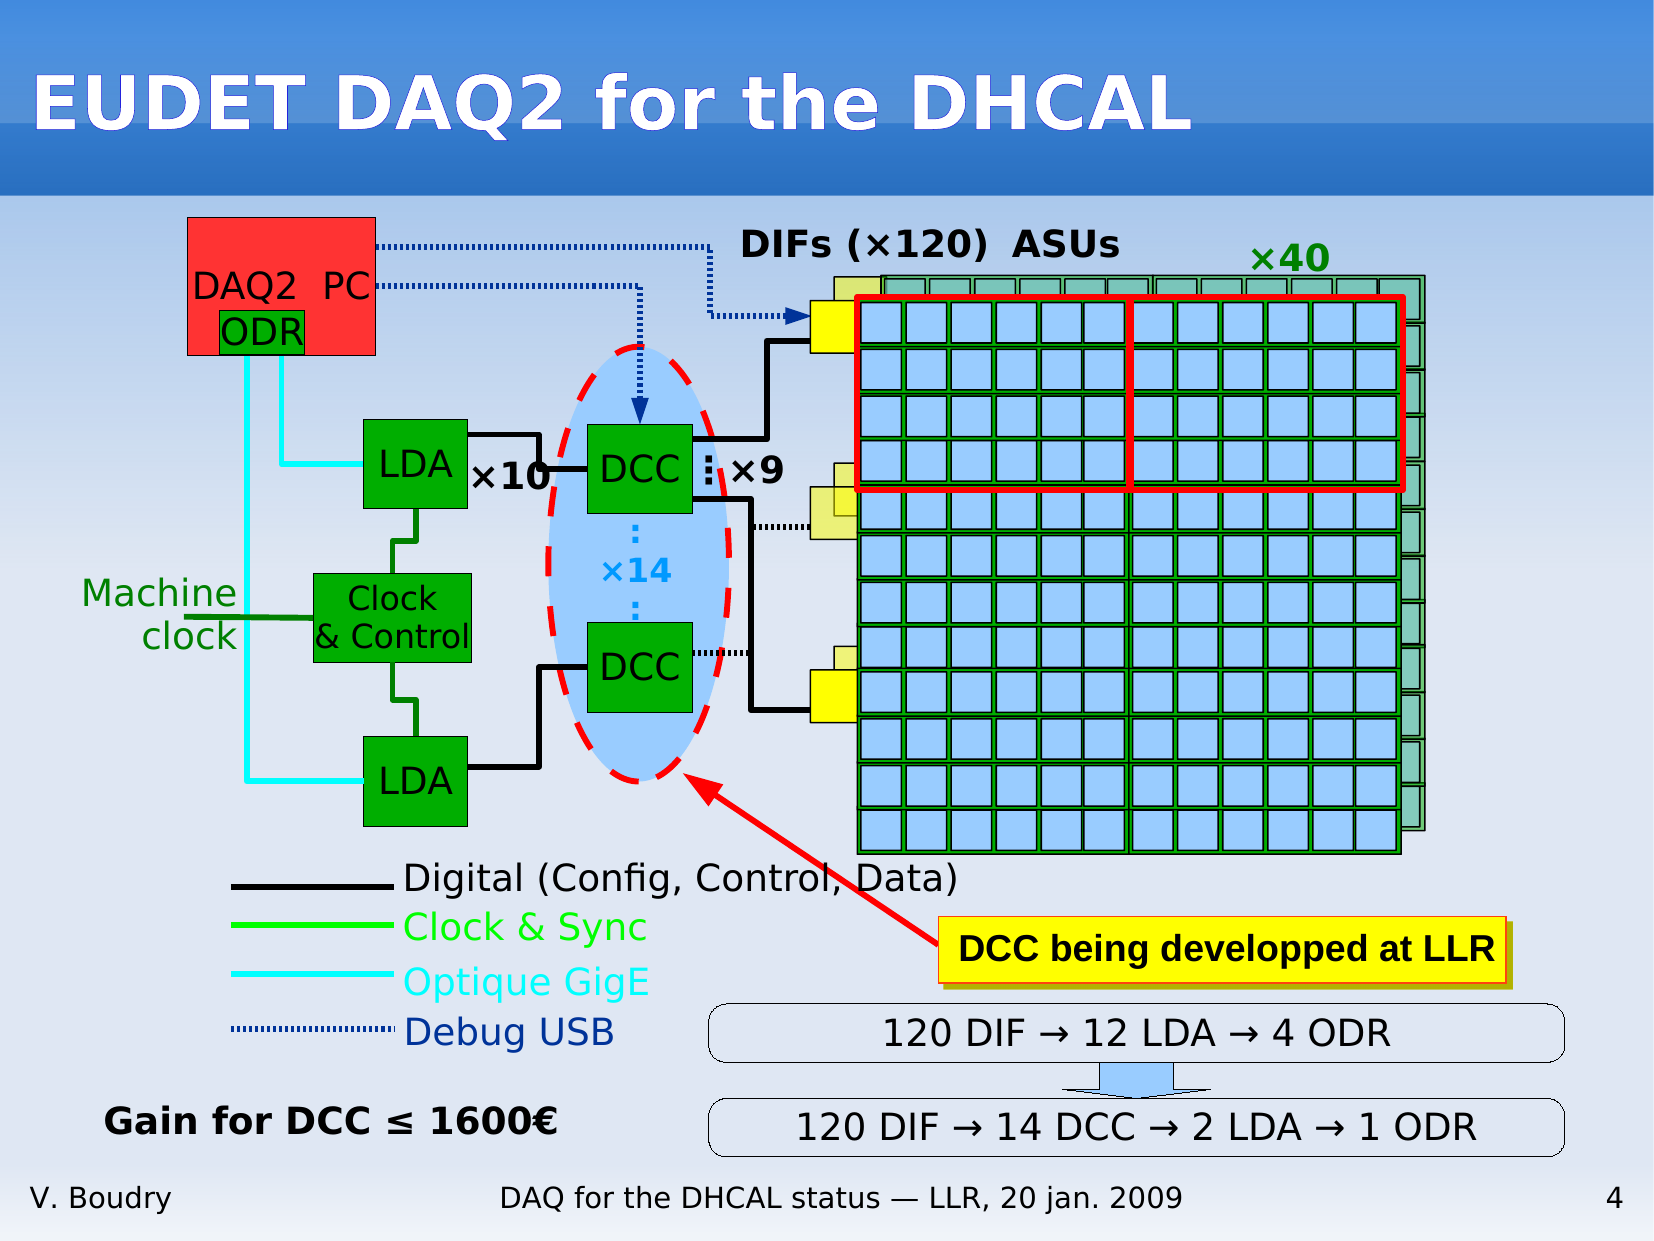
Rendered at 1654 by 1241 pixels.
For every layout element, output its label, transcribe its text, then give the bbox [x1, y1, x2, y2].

text_box [563, 346, 712, 466]
text_box Gain for DCC ≤ 1600€ [88, 1092, 575, 1151]
text_box 120 DIF → 12 LDA → 4 ODR [708, 1003, 1565, 1063]
text_box Digital (Config, Control, Data) [384, 846, 977, 911]
text_box Clock & Control [313, 573, 472, 663]
text_box DCC being developped at LLR [938, 916, 1506, 983]
text_box Clock & Sync [384, 895, 666, 960]
text_box ASUs [997, 215, 1136, 274]
text_box DAQ2 PC [187, 217, 376, 356]
text_box [810, 275, 1425, 855]
text_box LDA [363, 736, 468, 827]
text_box [548, 472, 587, 664]
text_box : ×14 : [580, 502, 691, 647]
picture [0, 0, 1654, 1241]
text_box Optique GigE [385, 950, 669, 1015]
text_box [559, 503, 729, 782]
text_box DCC [587, 622, 693, 713]
text_box DCC [660, 457, 672, 479]
text_box LDA [363, 419, 468, 509]
text_box [1062, 1062, 1211, 1099]
text_box DCC [587, 424, 693, 502]
text_box ×10 [450, 444, 570, 509]
title EUDET DAQ2 for the DHCAL [29, 0, 1654, 208]
text_box ⋮×9 [672, 438, 804, 503]
text_box [860, 300, 1126, 487]
text_box Machine clock [66, 564, 244, 667]
text_box DIFs (×120) [724, 215, 997, 274]
text_box [1134, 300, 1400, 487]
text_box LDA [435, 454, 445, 467]
text_box Debug USB [385, 1000, 634, 1065]
text_box ODR [219, 310, 305, 355]
text_box 120 DIF → 14 DCC → 2 LDA → 1 ODR [708, 1098, 1565, 1157]
text_box ×40 [1229, 225, 1349, 291]
